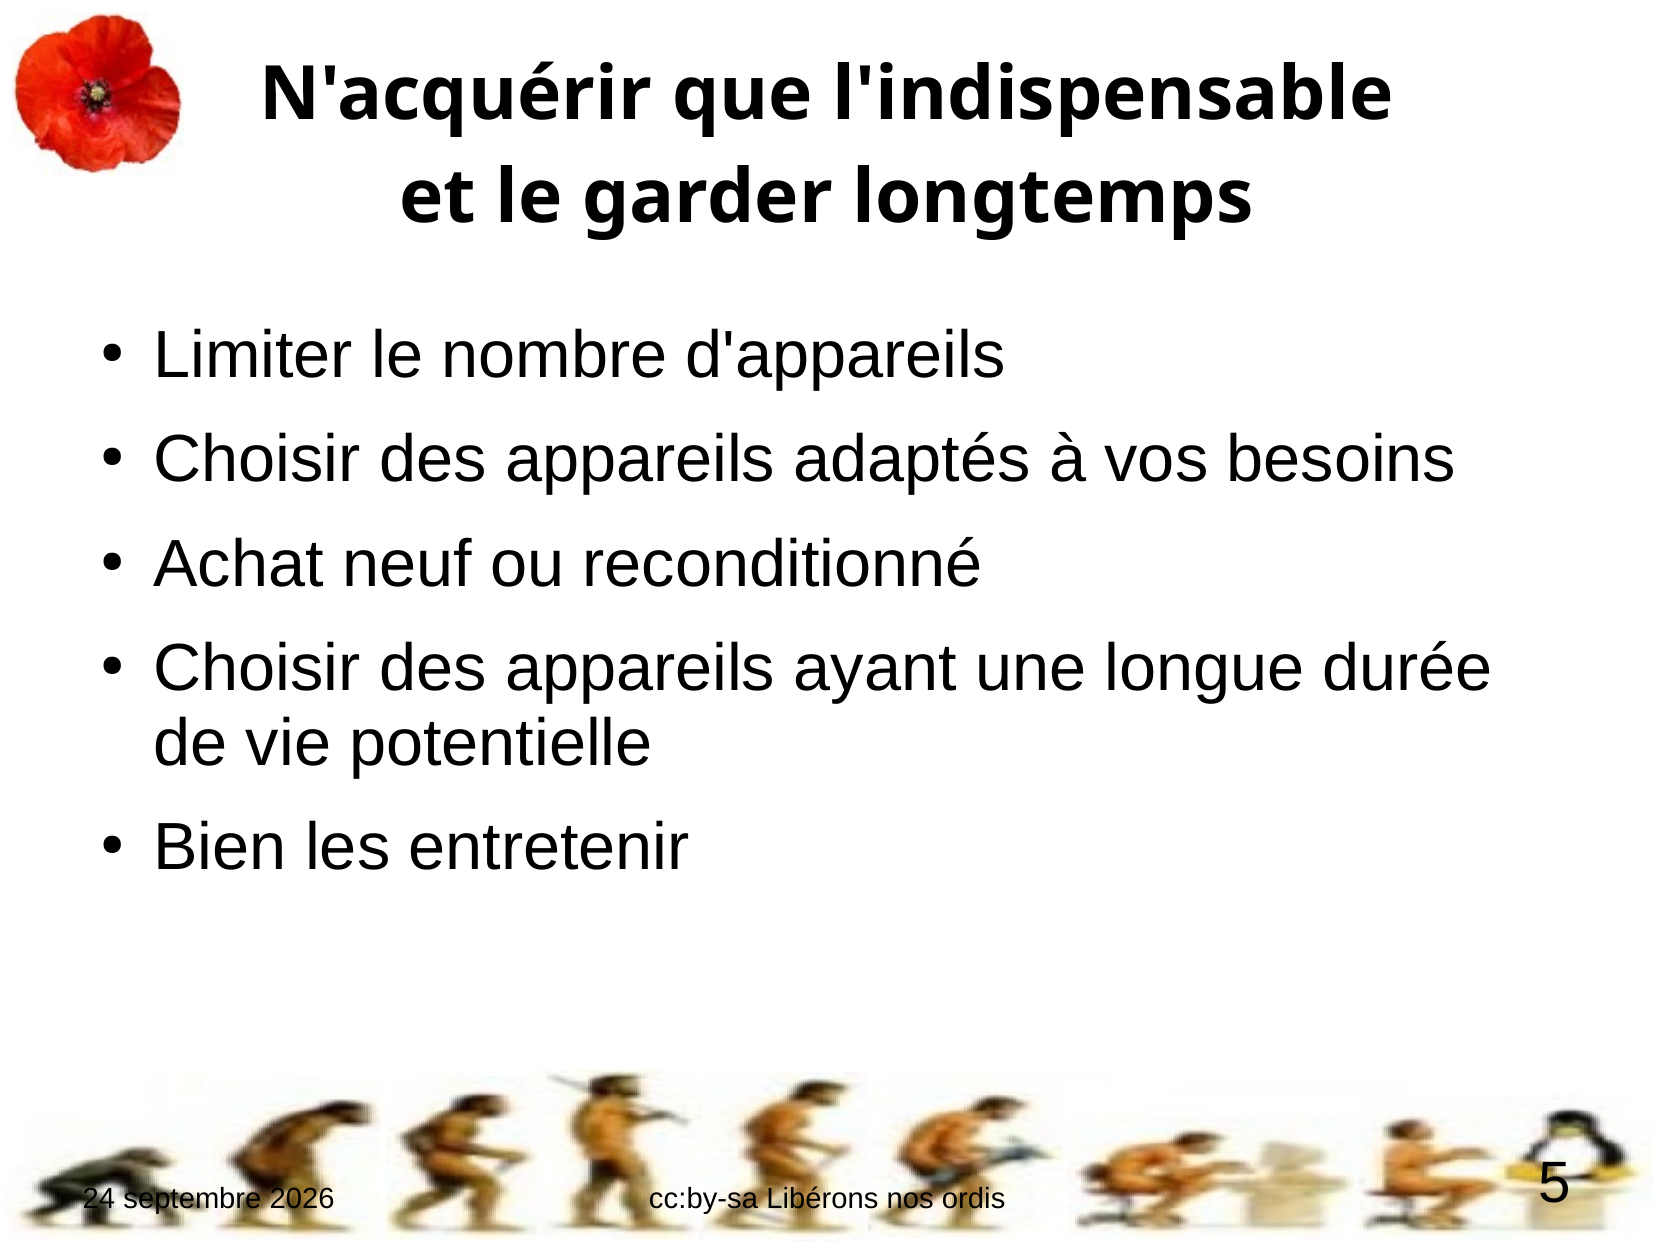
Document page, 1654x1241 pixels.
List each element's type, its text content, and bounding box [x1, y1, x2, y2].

picture [11, 11, 185, 176]
list Limiter le nombre d'appareils Choisir des appareils adaptés à vos besoins Achat neuf ou reconditionné Choisir des appareils ayant une longue durée de vie potentielle Bien les entretenir [82, 212, 1571, 1052]
title N'acquérir que l'indispensable et le garder longtemps [82, 55, 1571, 212]
picture [0, 1062, 1654, 1241]
